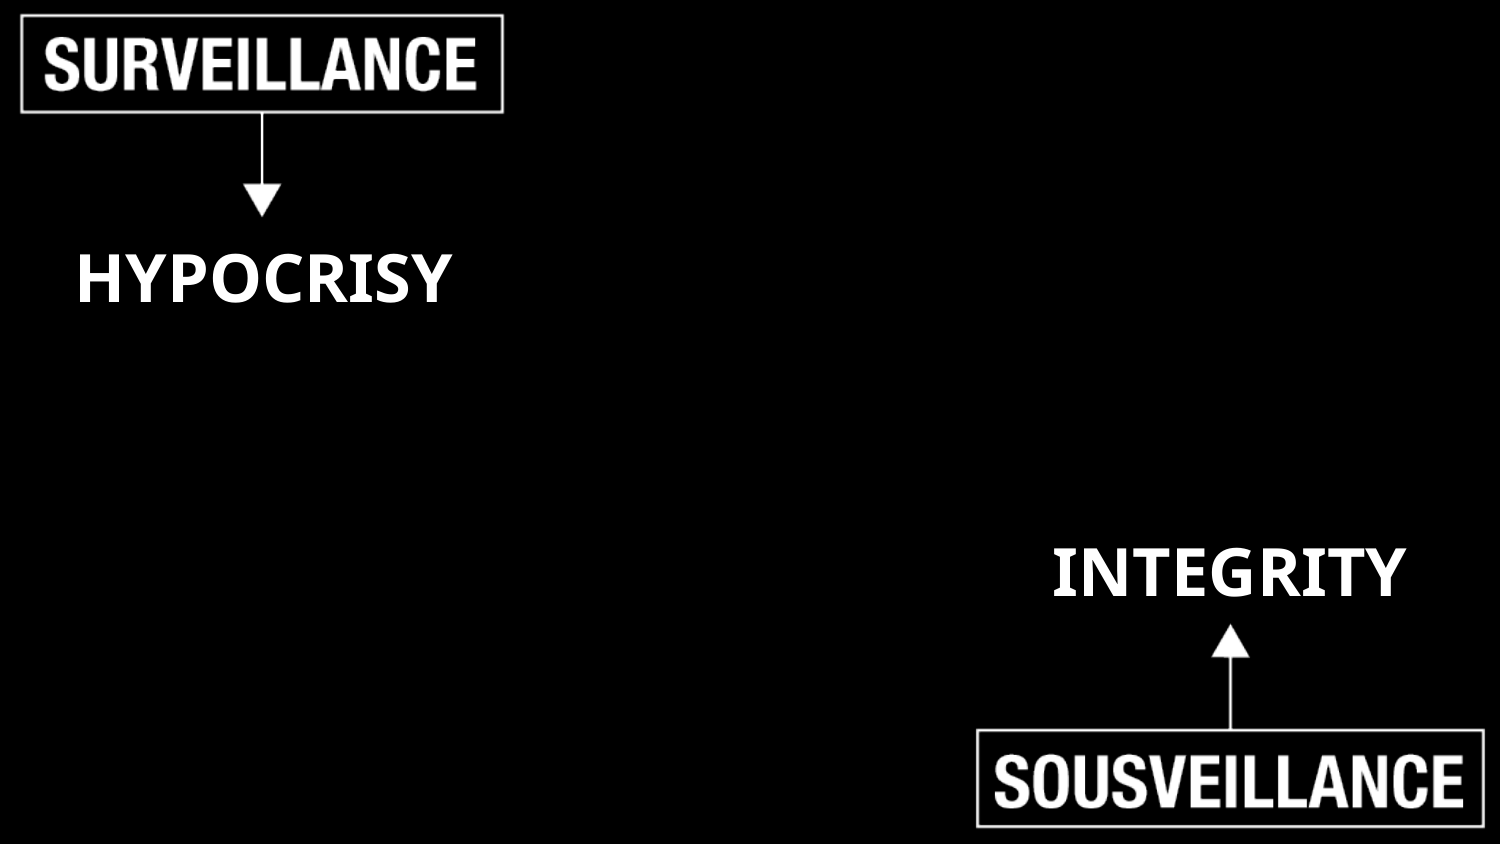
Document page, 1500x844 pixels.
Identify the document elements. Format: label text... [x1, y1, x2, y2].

picture [959, 12, 1500, 844]
picture [14, 0, 632, 844]
text_box HYPOCRISY [59, 228, 469, 324]
text_box INTEGRITY [1037, 522, 1423, 618]
